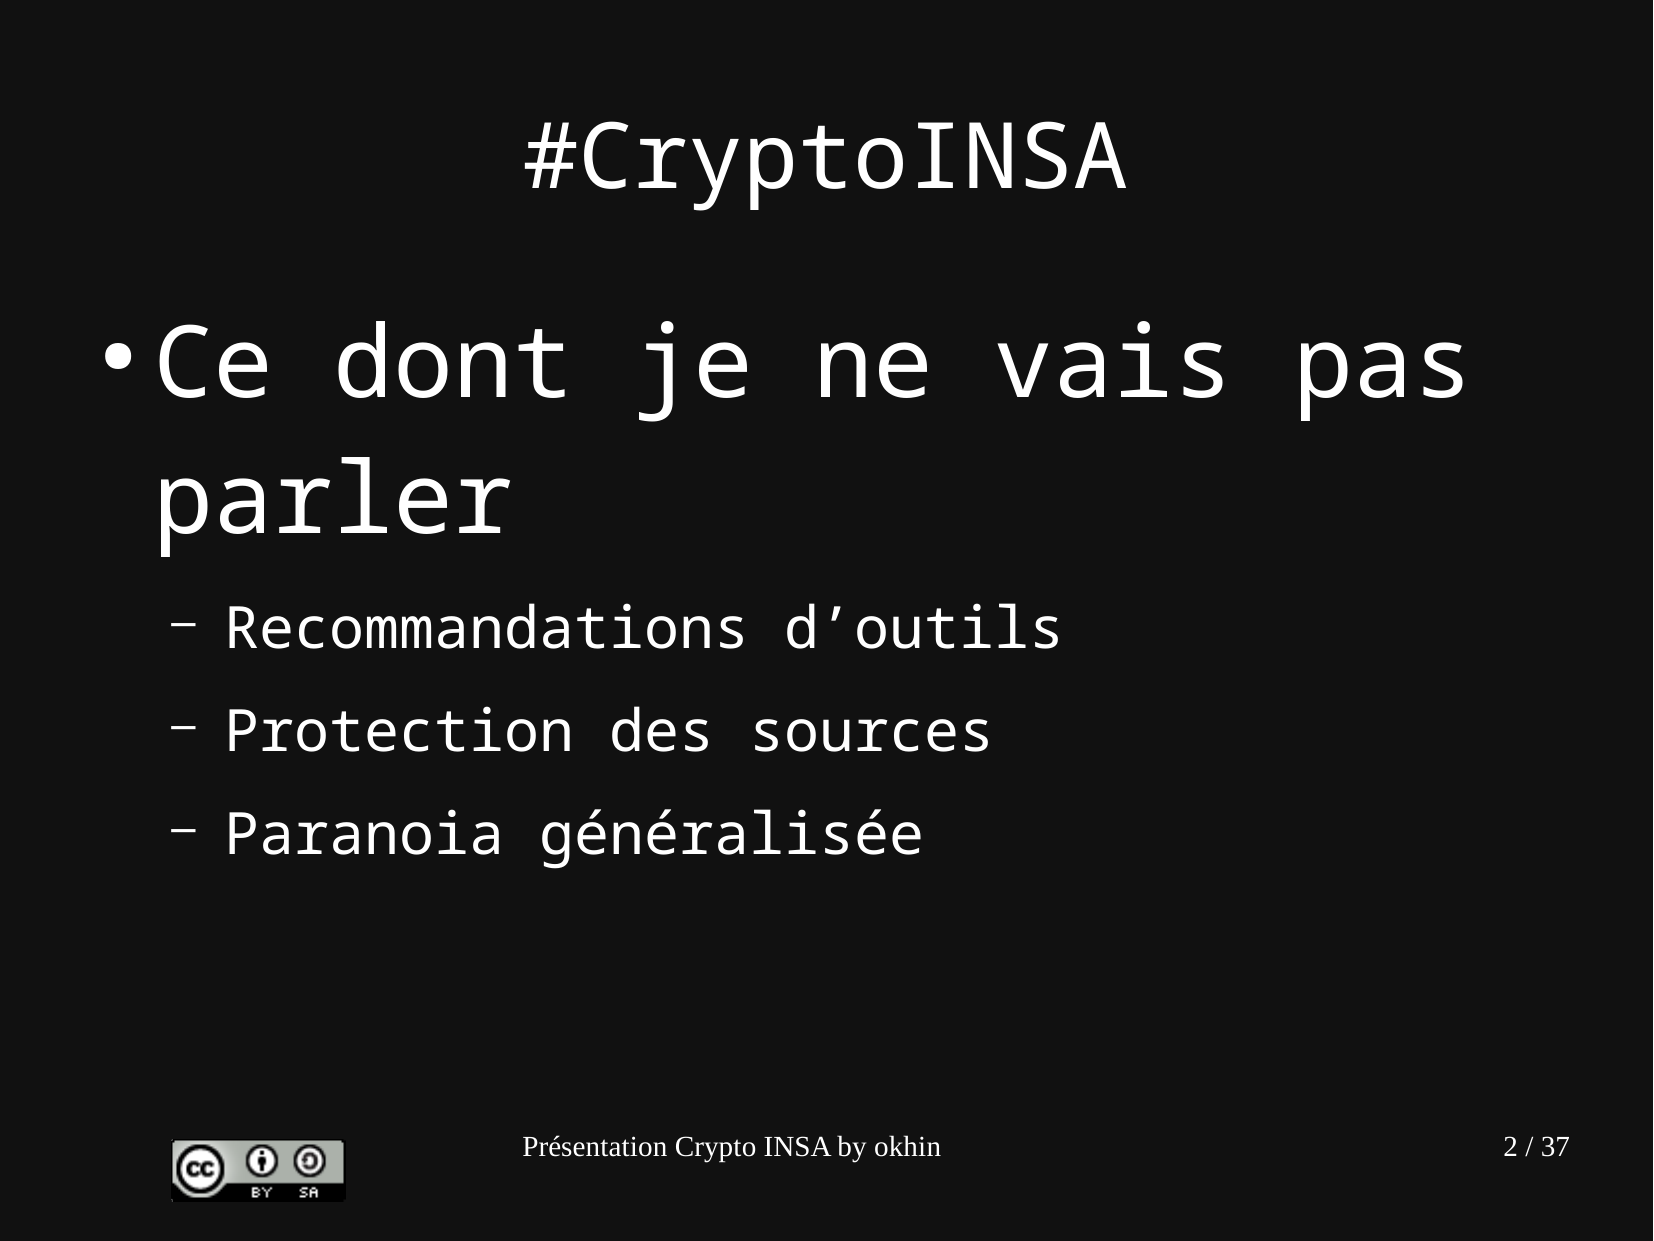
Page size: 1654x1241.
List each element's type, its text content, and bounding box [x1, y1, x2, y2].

picture [171, 1139, 346, 1202]
list Ce dont je ne vais pas parler Recommandations d’outils Protection des sources Paranoia généralisée [82, 290, 1571, 1010]
title #CryptoINSA [82, 49, 1571, 257]
